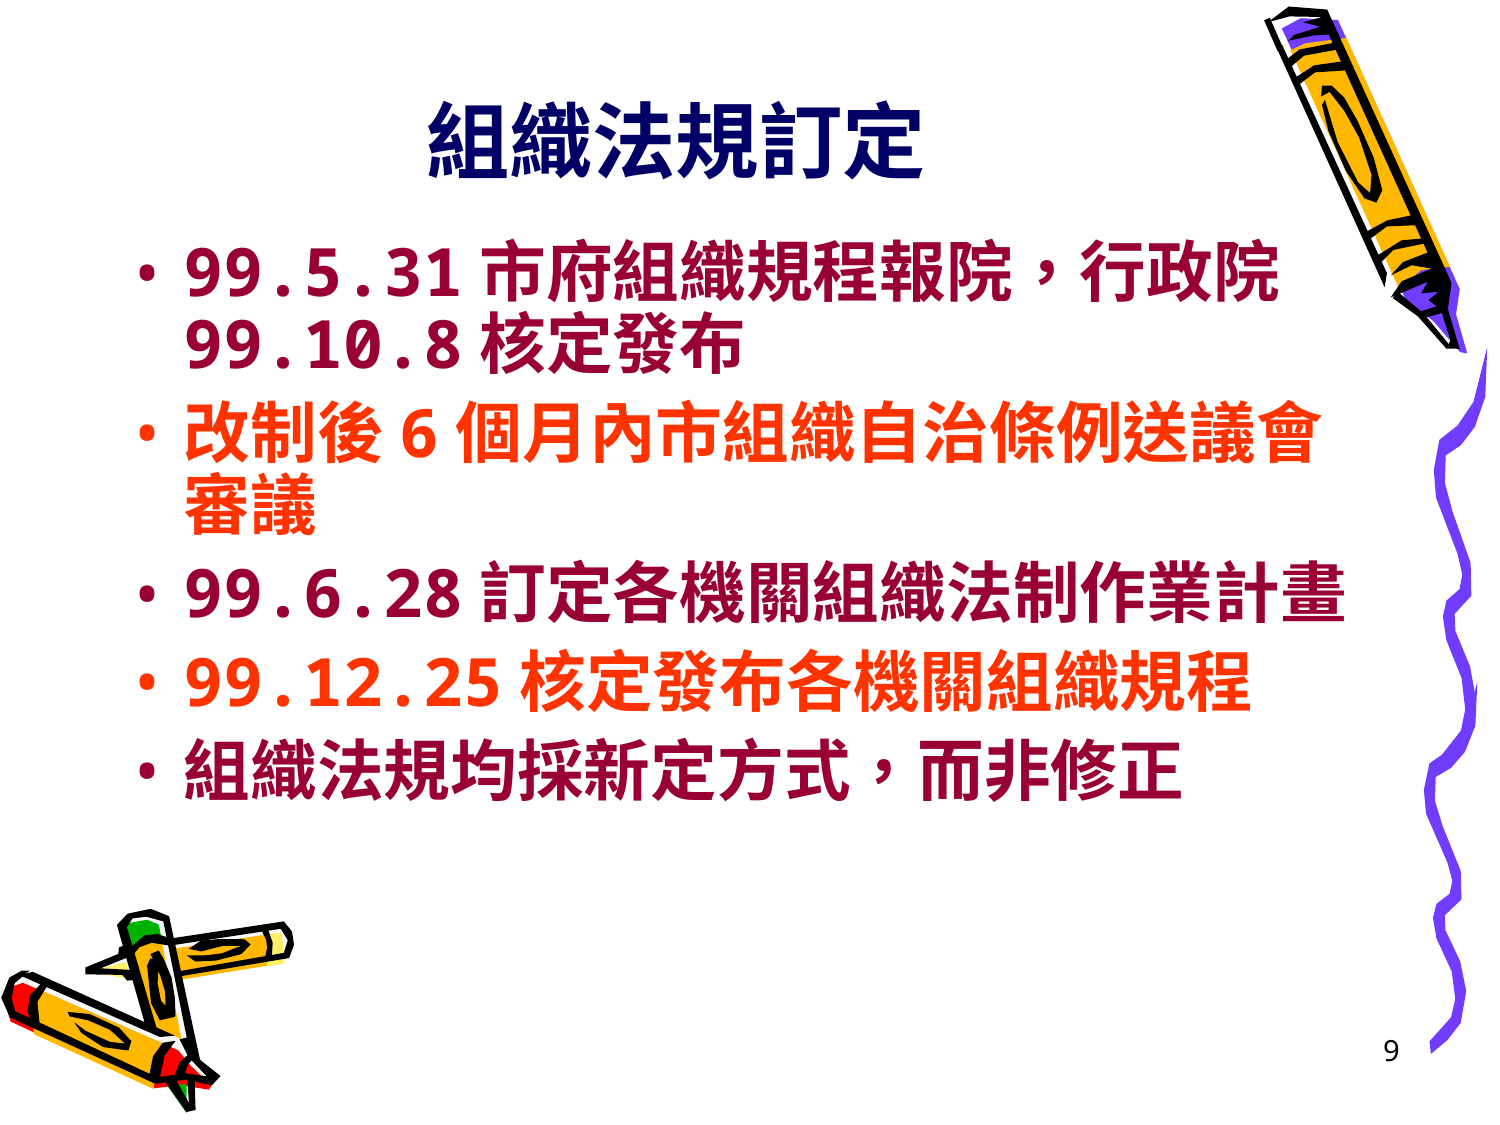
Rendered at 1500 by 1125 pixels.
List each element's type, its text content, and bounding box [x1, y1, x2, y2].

title 組織法規訂定 [112, 24, 1240, 197]
text_box <編號> [1102, 1025, 1415, 1101]
list 99.5.31市府組織規程報院，行政院99.10.8核定發布 改制後6個月內市組織自治條例送議會審議 99.6.28訂定各機關組織法制作業計畫 99.12.25核定發布各機關組織規程 組織法規均採新定方式，而非修正 [112, 231, 1375, 832]
